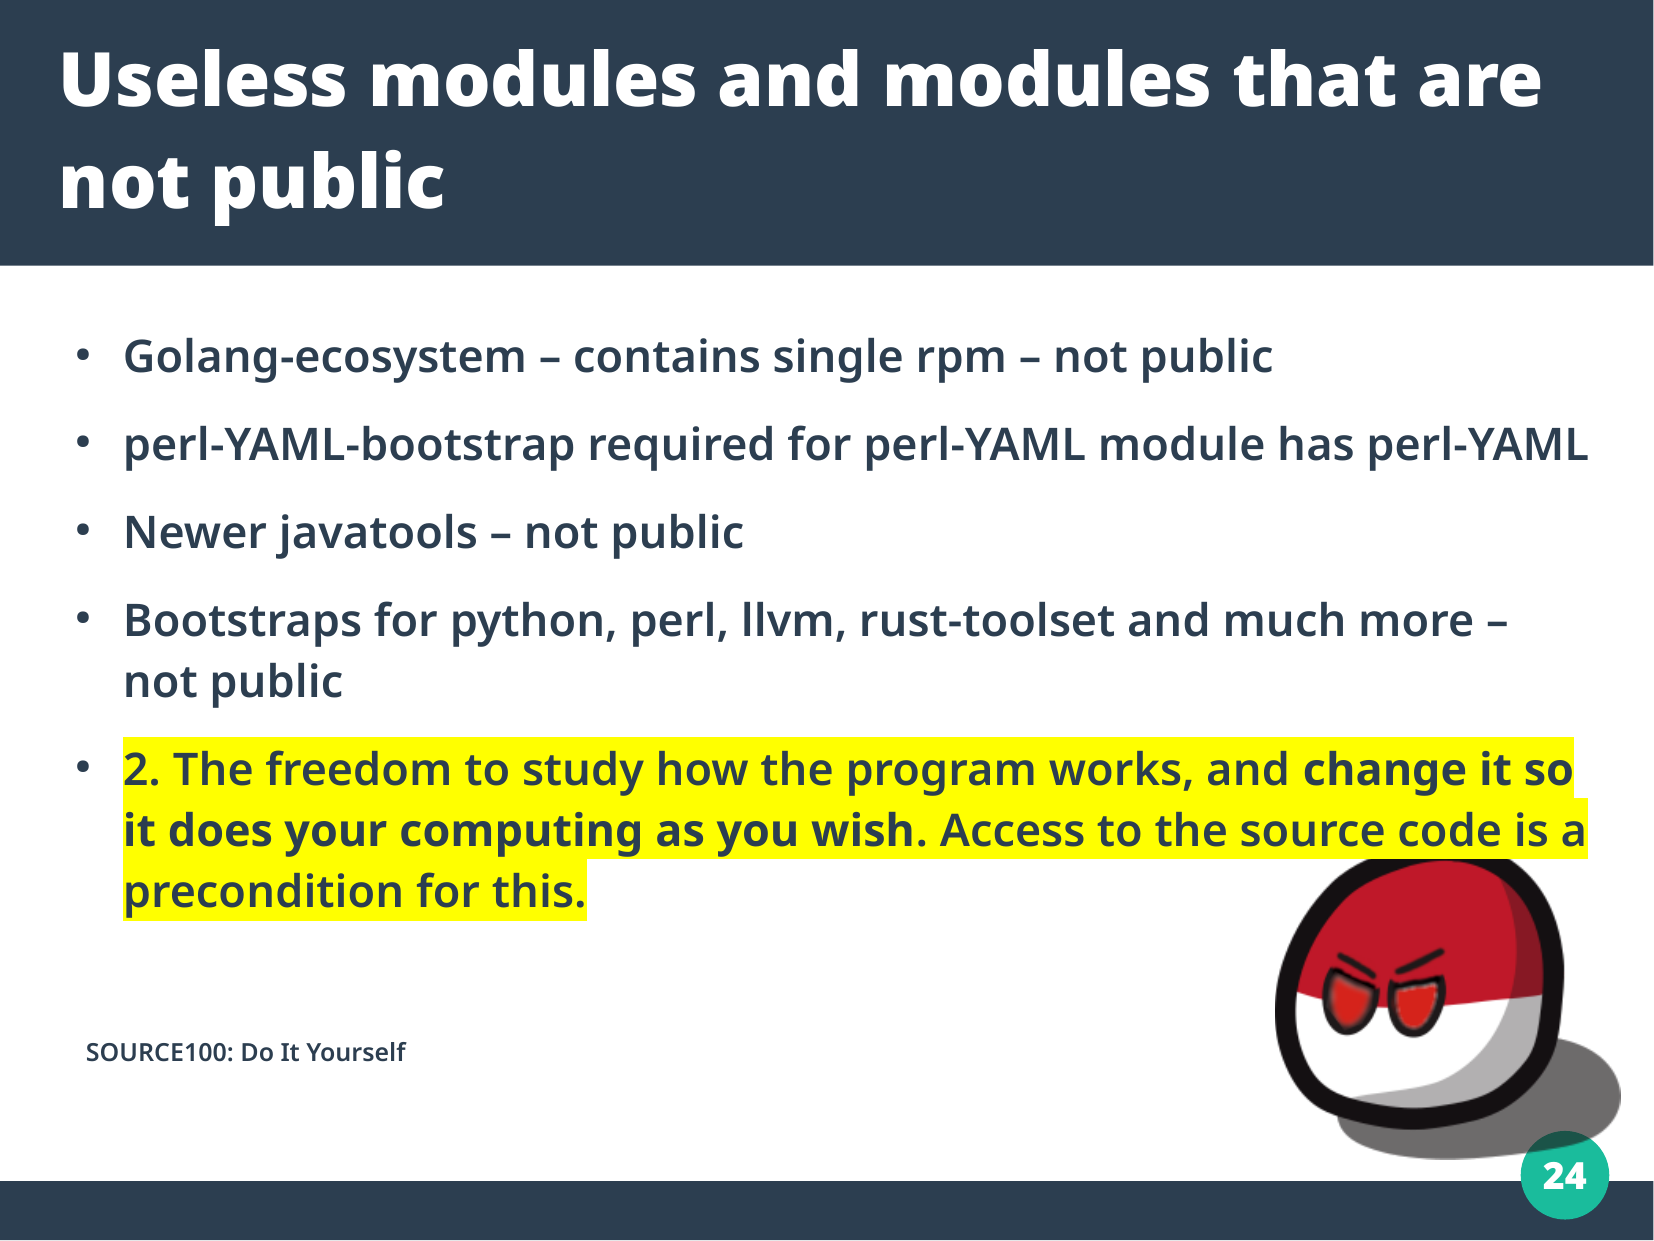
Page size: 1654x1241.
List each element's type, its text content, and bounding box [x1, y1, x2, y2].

list Golang-ecosystem – contains single rpm – not public perl-YAML-bootstrap required for perl-YAML module has perl-YAML Newer javatools – not public Bootstraps for python, perl, llvm, rust-toolset and much more – not public 2. The freedom to study how the program works, and change it so it does your computing as you wish. Access to the source code is a precondition for this. [59, 324, 1595, 991]
title Useless modules and modules that are not public [59, 49, 1595, 207]
picture [1275, 839, 1621, 1160]
list SOURCE100: Do It Yourself [15, 1035, 1246, 1219]
